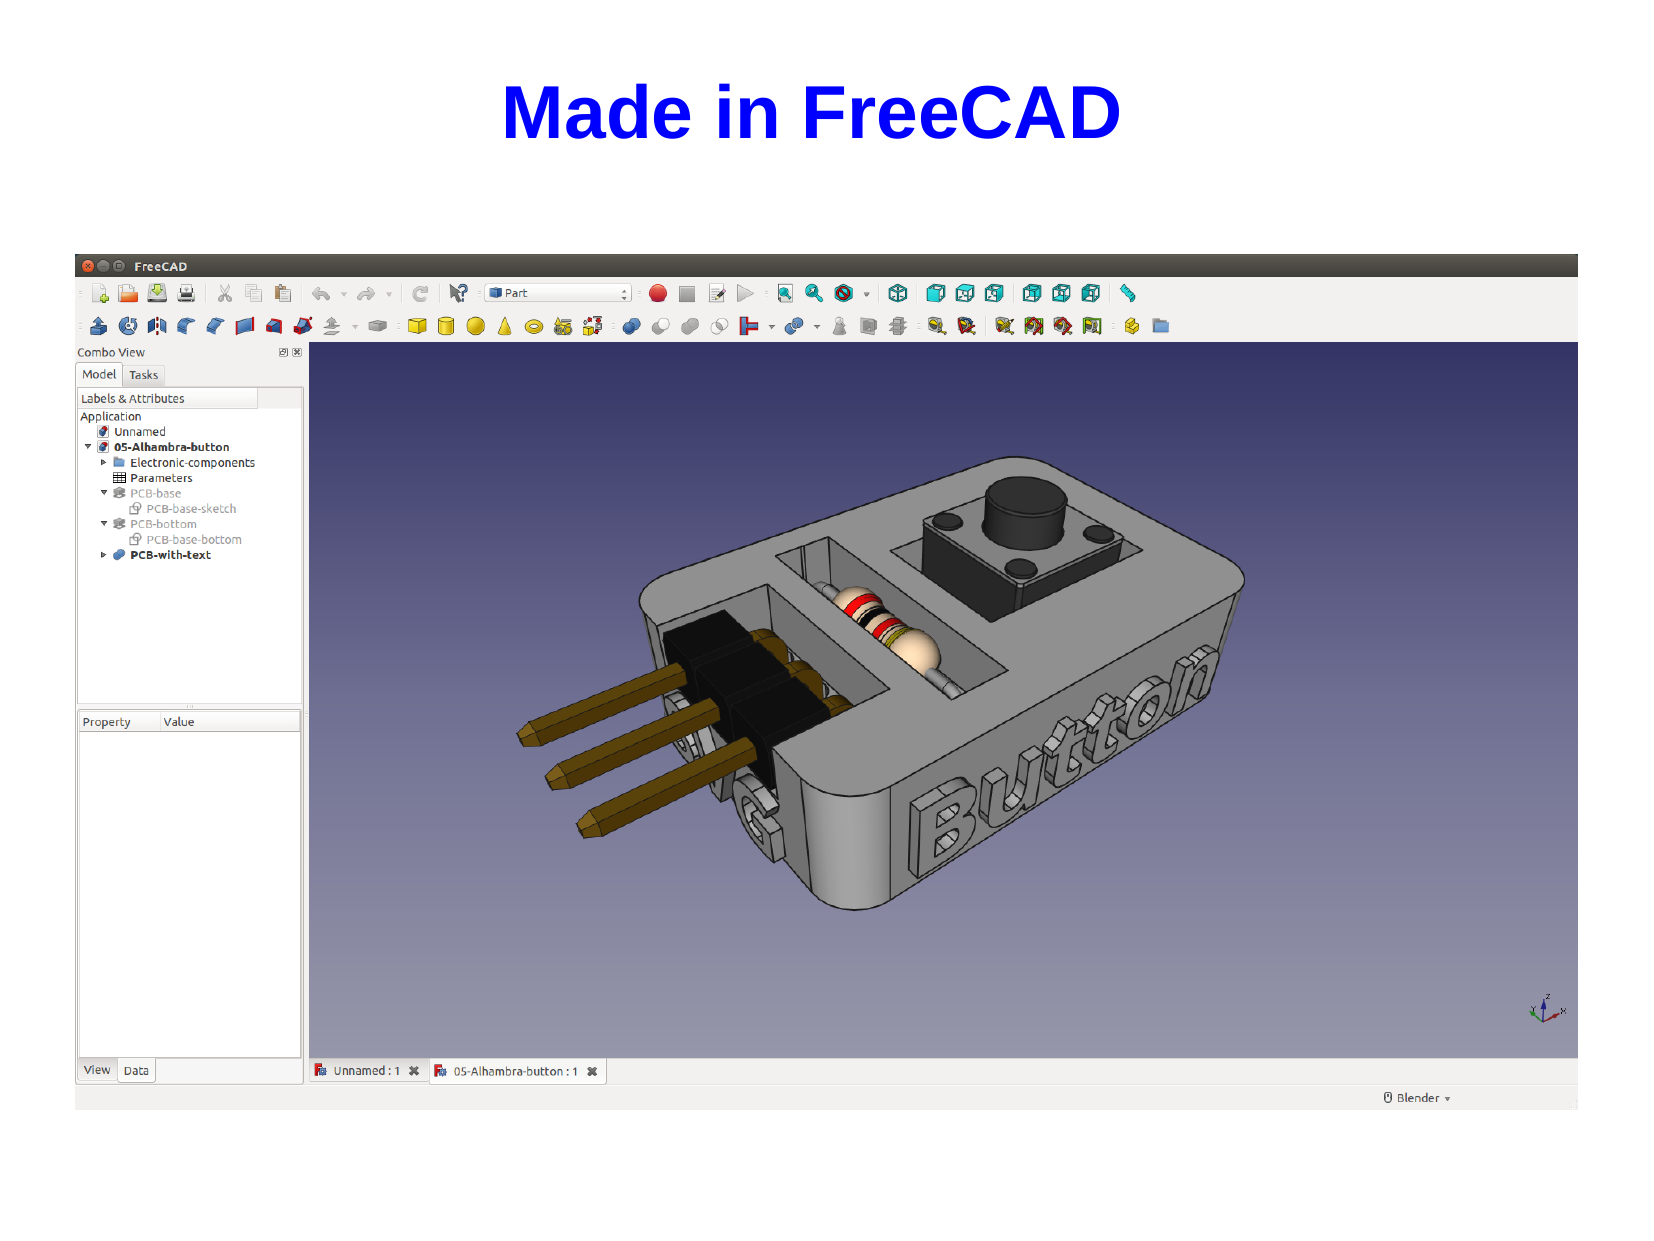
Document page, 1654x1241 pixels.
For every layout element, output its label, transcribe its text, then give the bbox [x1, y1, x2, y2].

picture [75, 254, 1578, 1111]
text_box Made in FreeCAD [64, 60, 1561, 166]
